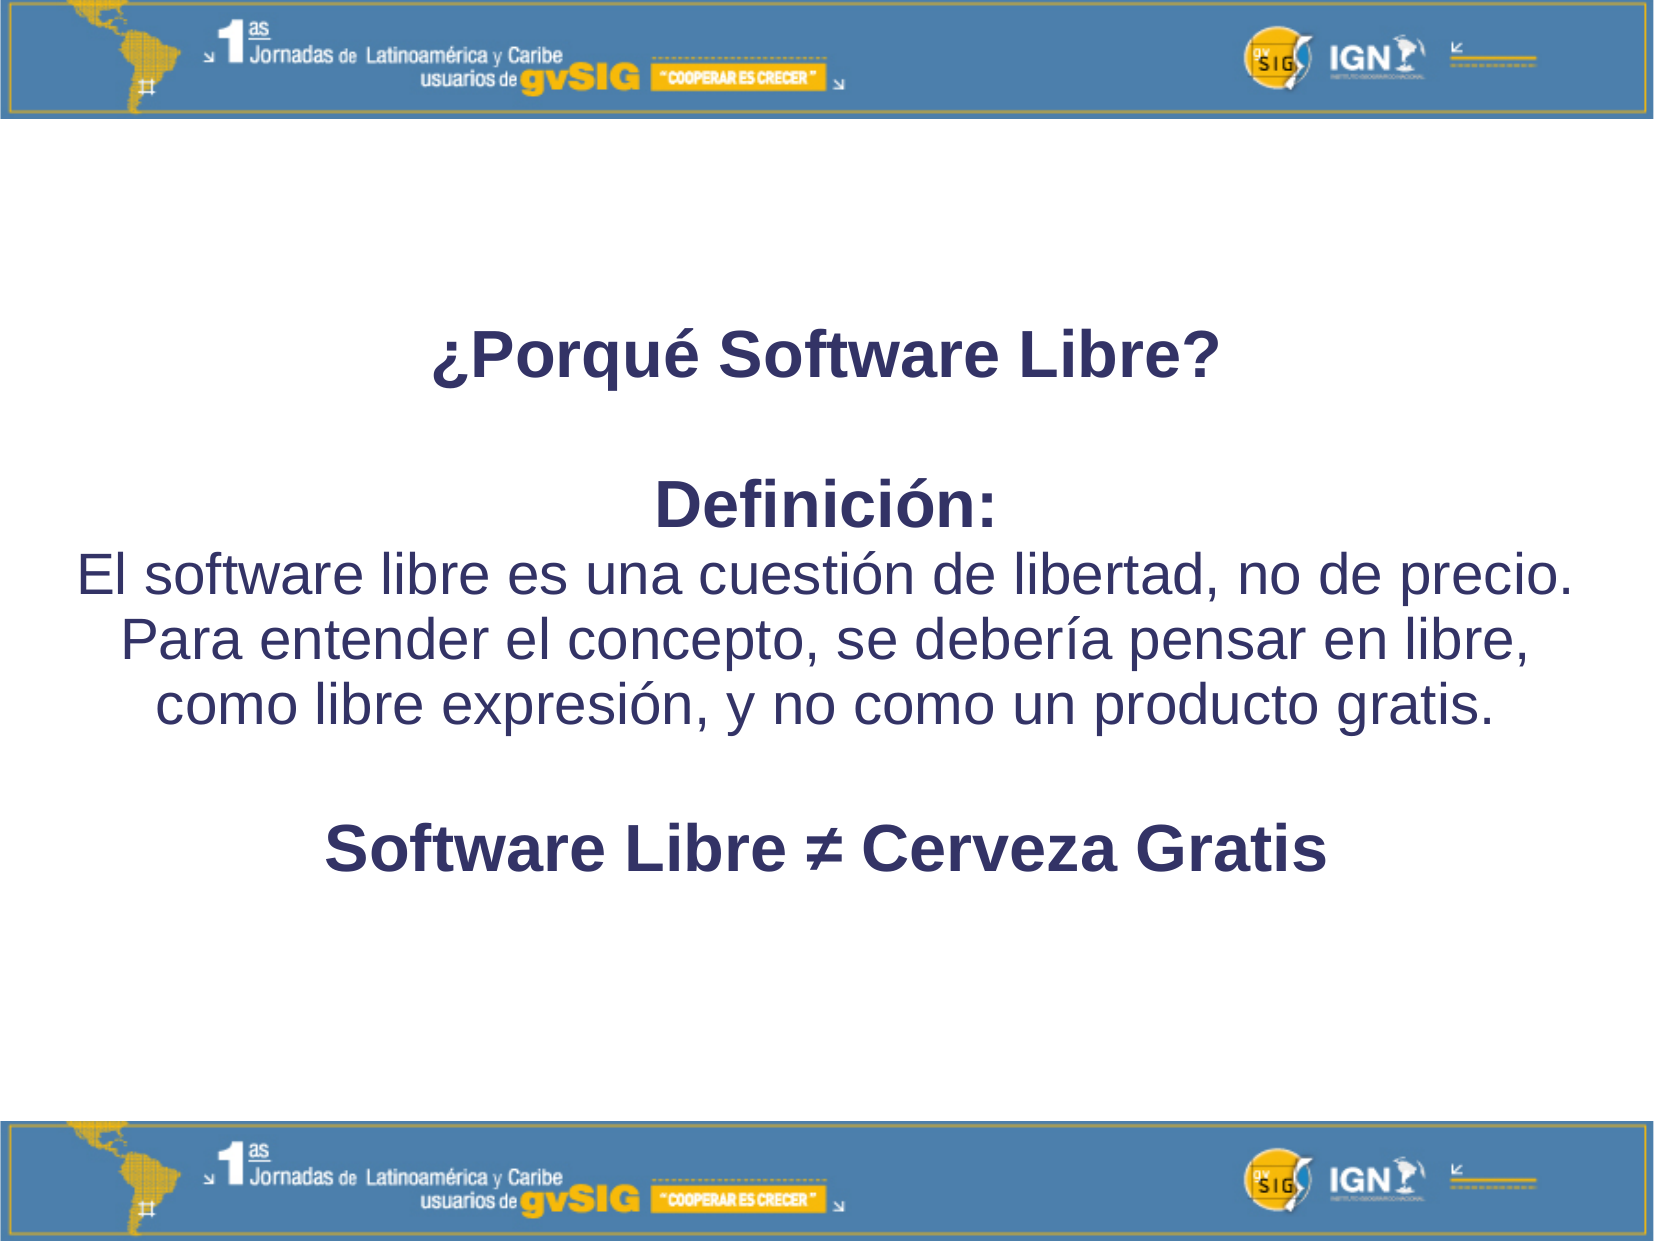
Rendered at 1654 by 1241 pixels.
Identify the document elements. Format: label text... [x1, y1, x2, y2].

picture [0, 1121, 1654, 1241]
text_box ¿Porqué Software Libre? Definición: El software libre es una cuestión de libertad, no de precio. Para entender el concepto, se debería pensar en libre, como libre expresión, y no como un producto gratis. Software Libre ≠ Cerveza Gratis [59, 317, 1595, 961]
picture [0, 0, 1654, 119]
